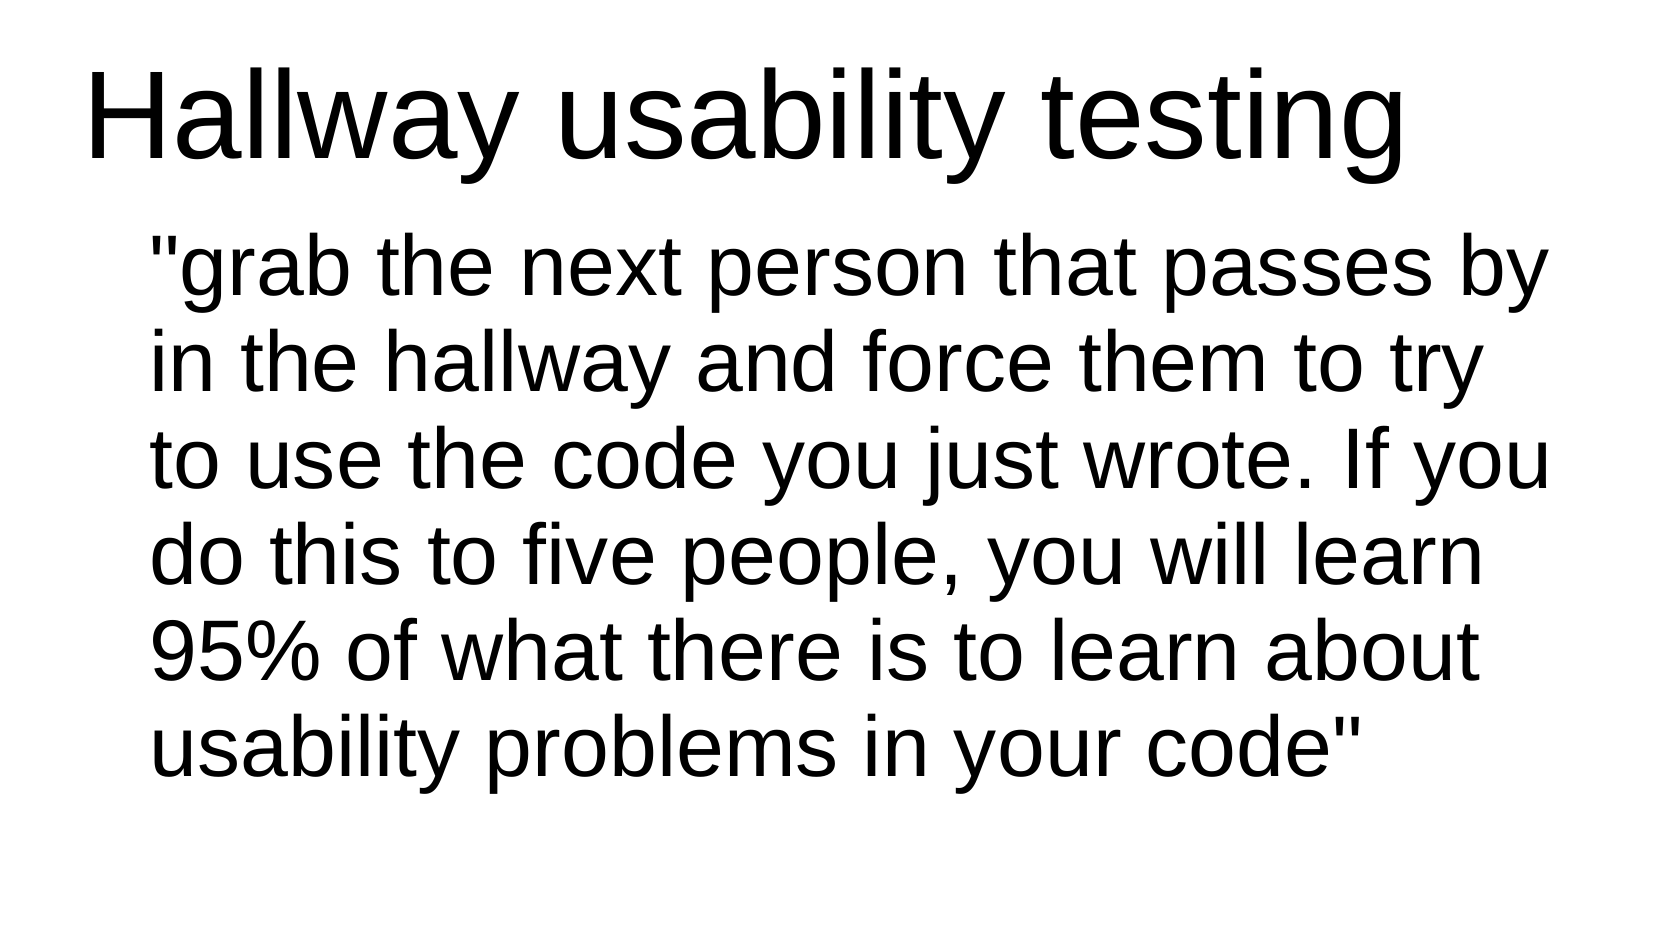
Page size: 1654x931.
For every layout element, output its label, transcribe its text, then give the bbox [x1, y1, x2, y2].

list "grab the next person that passes by in the hallway and force them to try to use the code you just wrote. If you do this to five people, you will learn 95% of what there is to learn about usability problems in your code" [82, 217, 1571, 901]
title Hallway usability testing [82, 37, 1571, 193]
